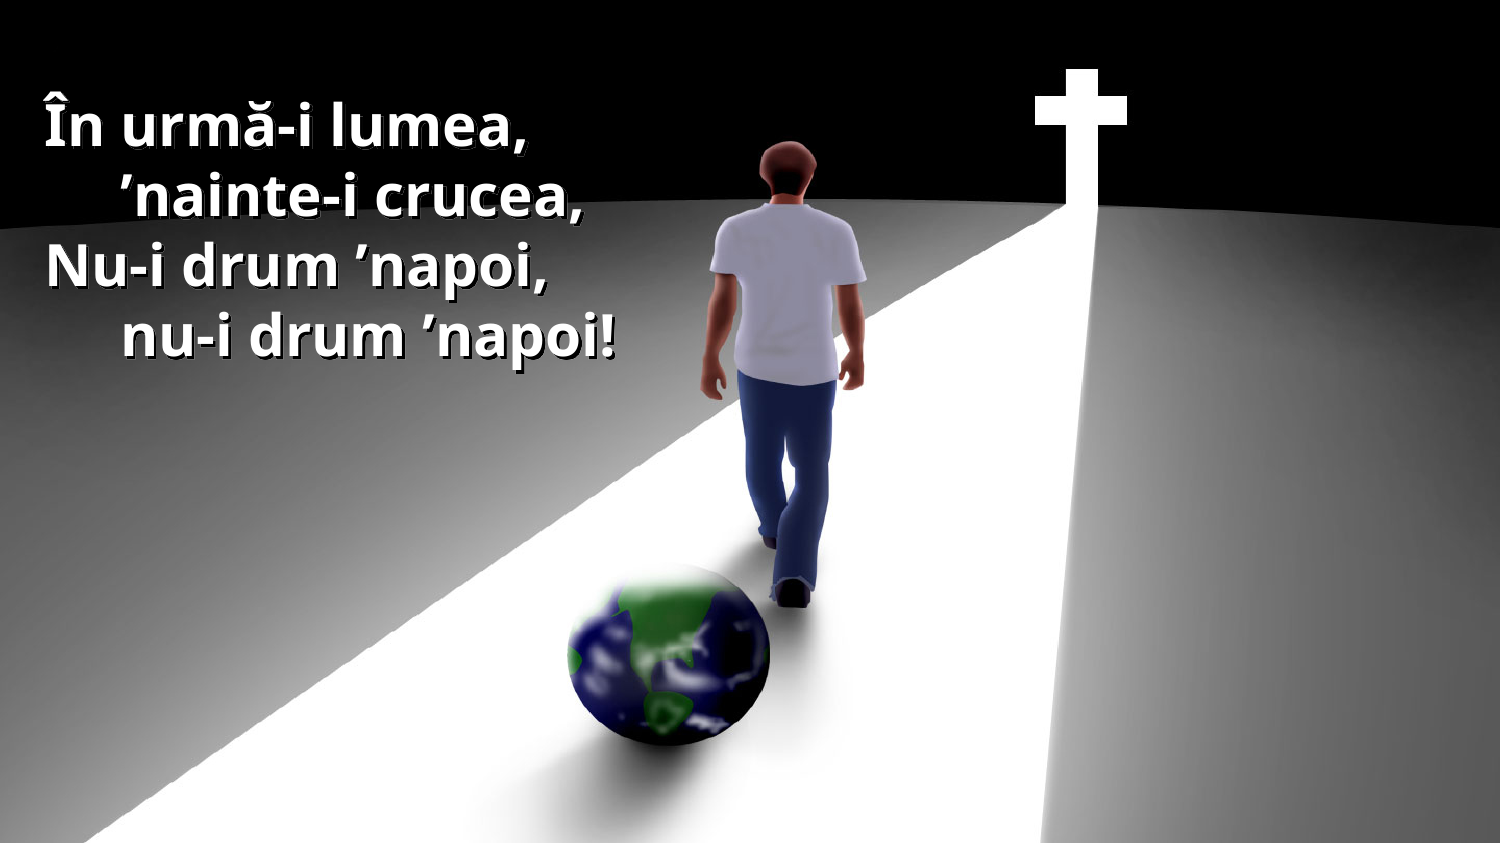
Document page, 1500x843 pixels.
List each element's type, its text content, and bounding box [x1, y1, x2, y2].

text_box În urmă-i lumea, ’nainte-i crucea, Nu-i drum ’napoi, nu-i drum ’napoi! [29, 80, 632, 377]
picture [0, 0, 1500, 843]
